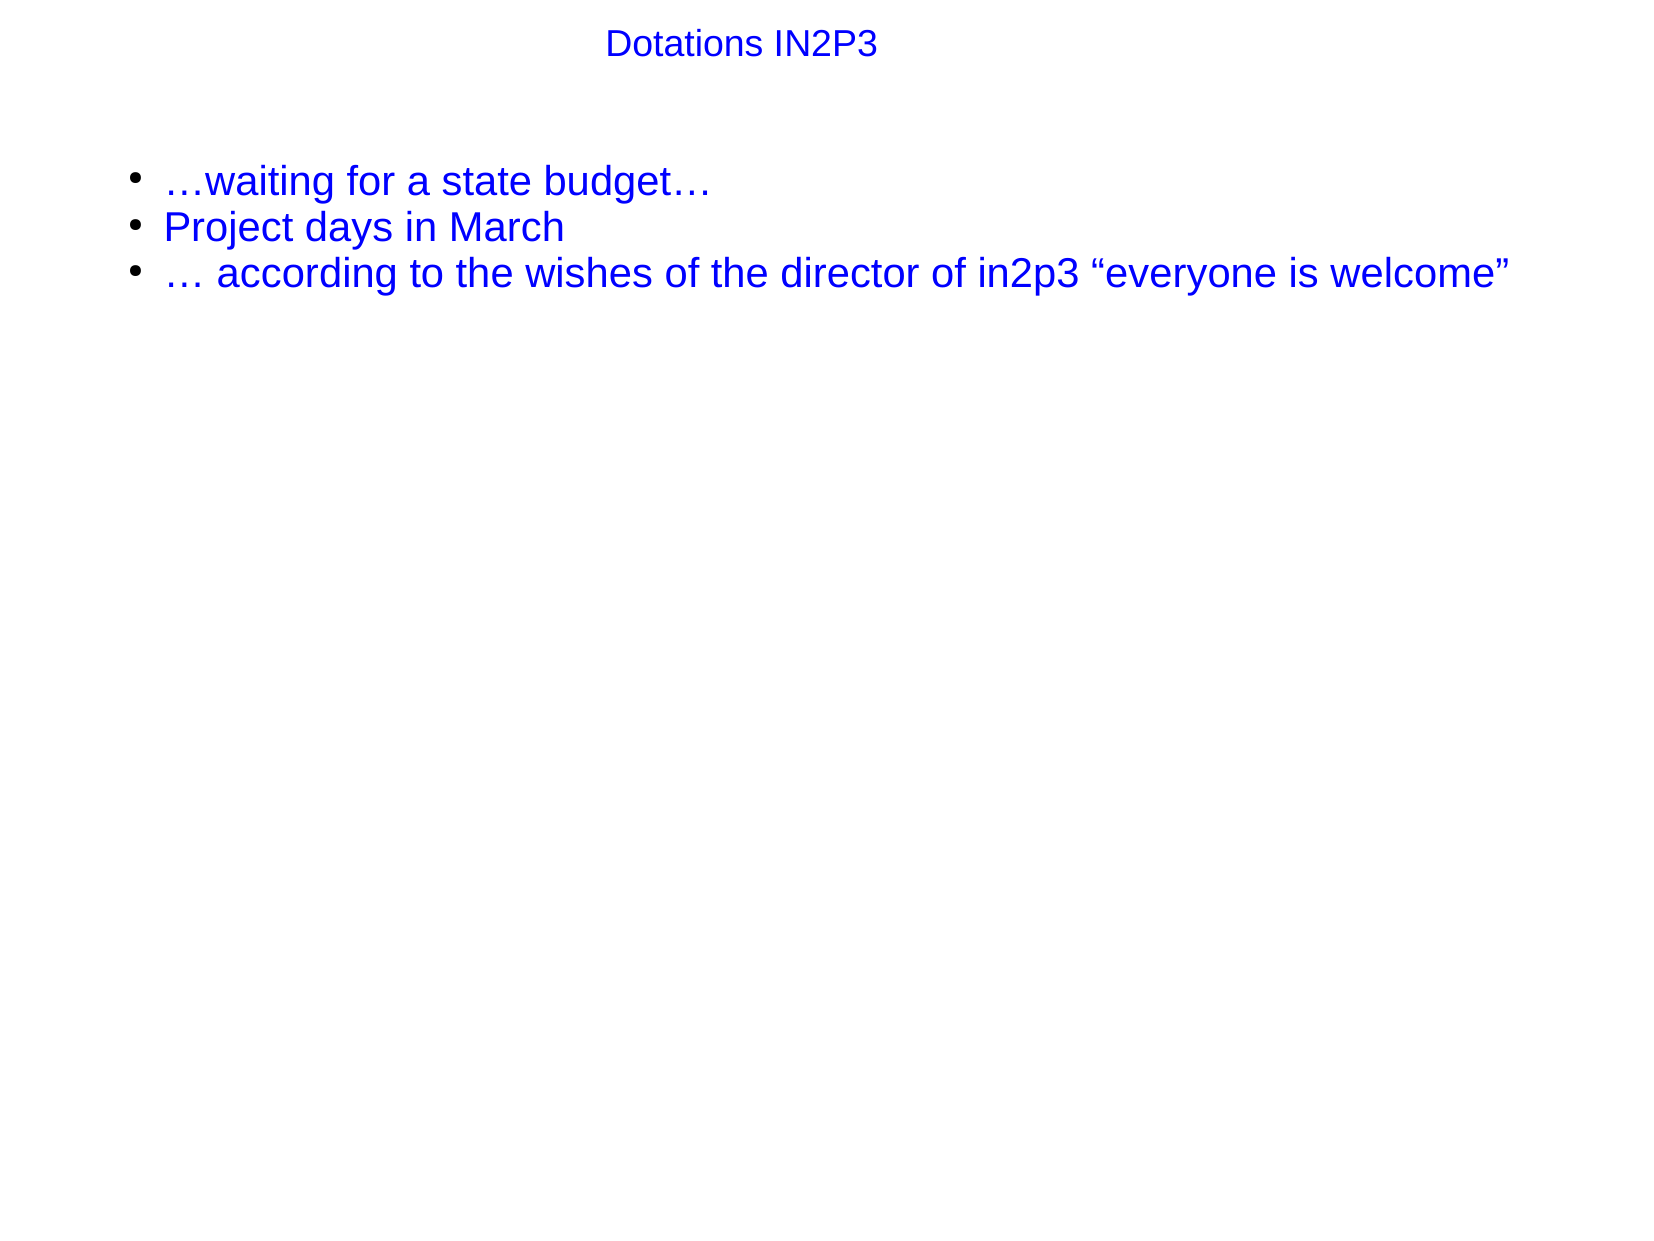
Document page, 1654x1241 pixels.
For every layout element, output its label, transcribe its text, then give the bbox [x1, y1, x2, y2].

text_box Dotations IN2P3 [590, 13, 1063, 91]
text_box …waiting for a state budget… Project days in March … according to the wishes of the director of in2p3 “everyone is welcome” [113, 150, 1591, 398]
